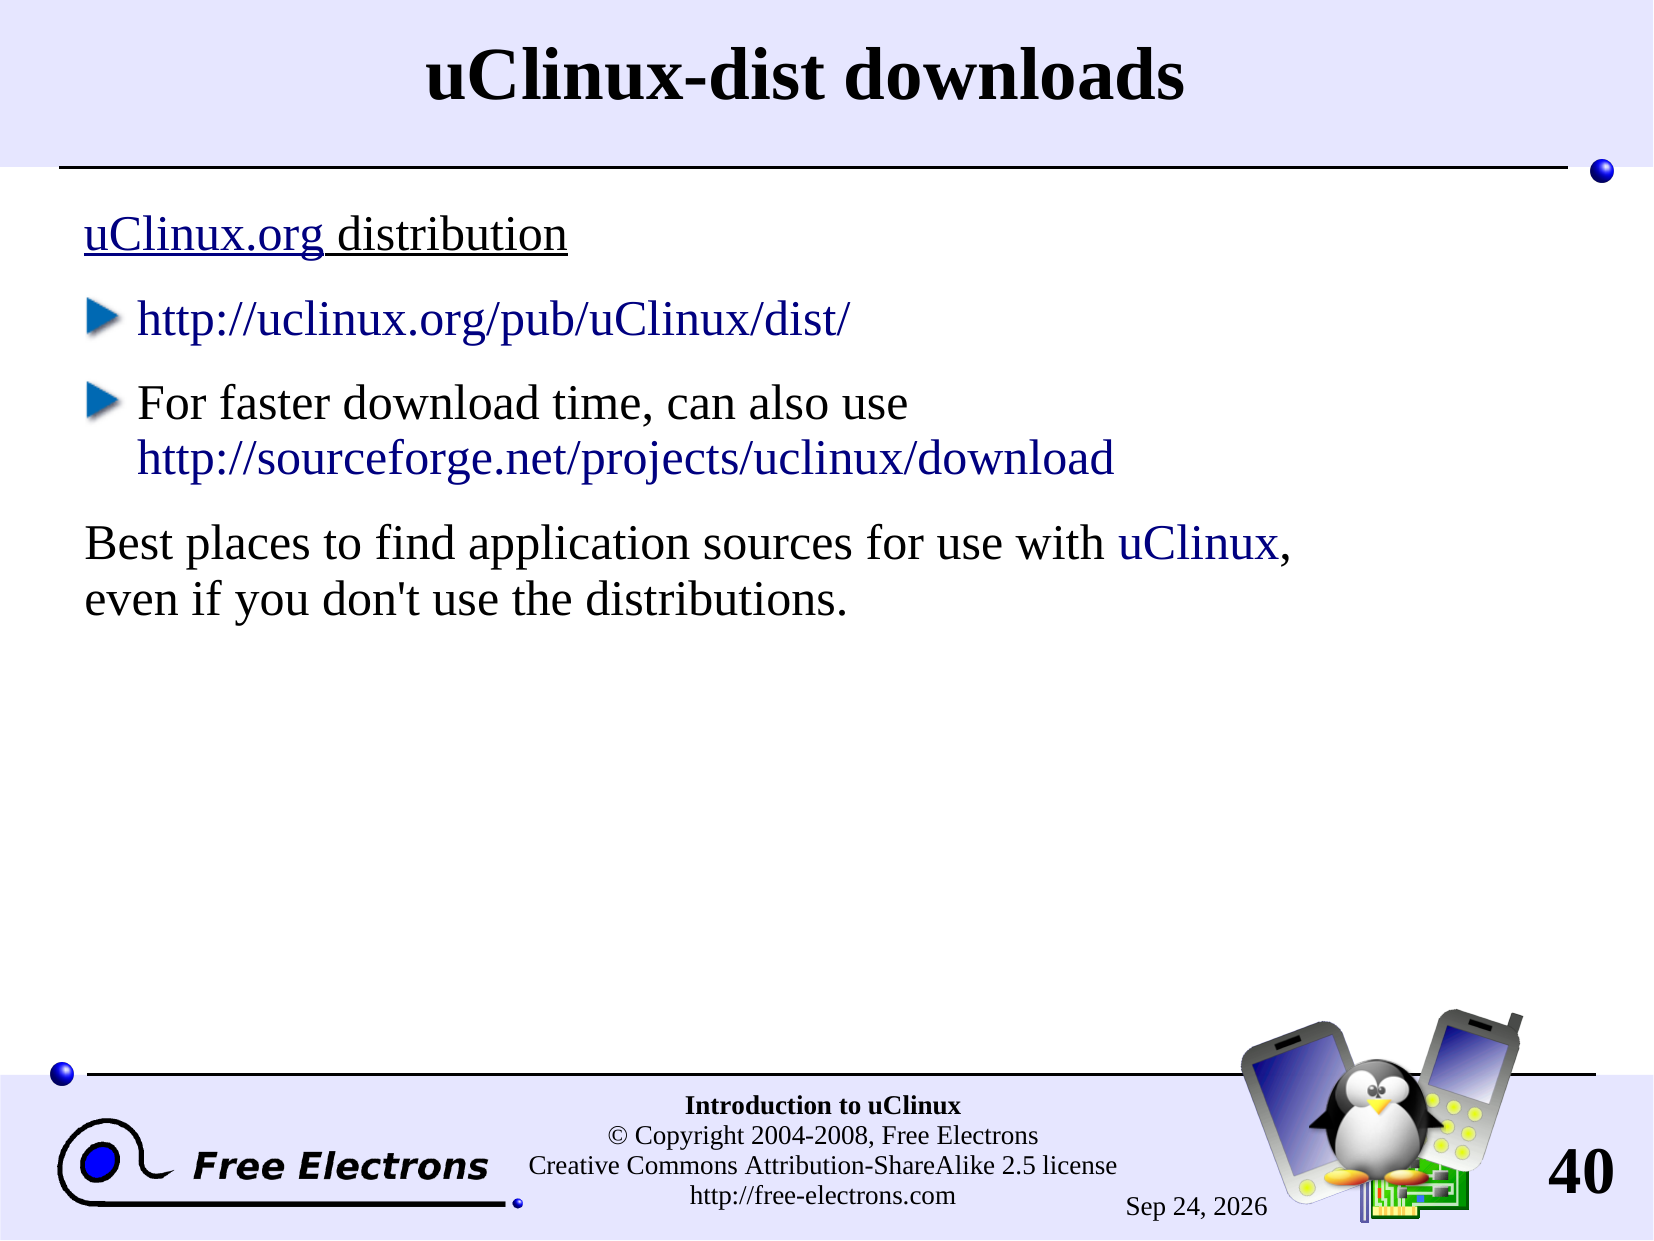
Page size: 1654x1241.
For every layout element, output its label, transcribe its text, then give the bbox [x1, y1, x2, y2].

title uClinux-dist downloads [60, 25, 1551, 124]
picture [50, 1107, 527, 1216]
picture [1227, 1056, 1524, 1241]
list uClinux.org distribution http://uclinux.org/pub/uClinux/dist/ For faster download time, can also use http://sourceforge.net/projects/uclinux/download Best places to find application sources for use with uClinux, even if you don't use the distributions. [66, 205, 1574, 1056]
